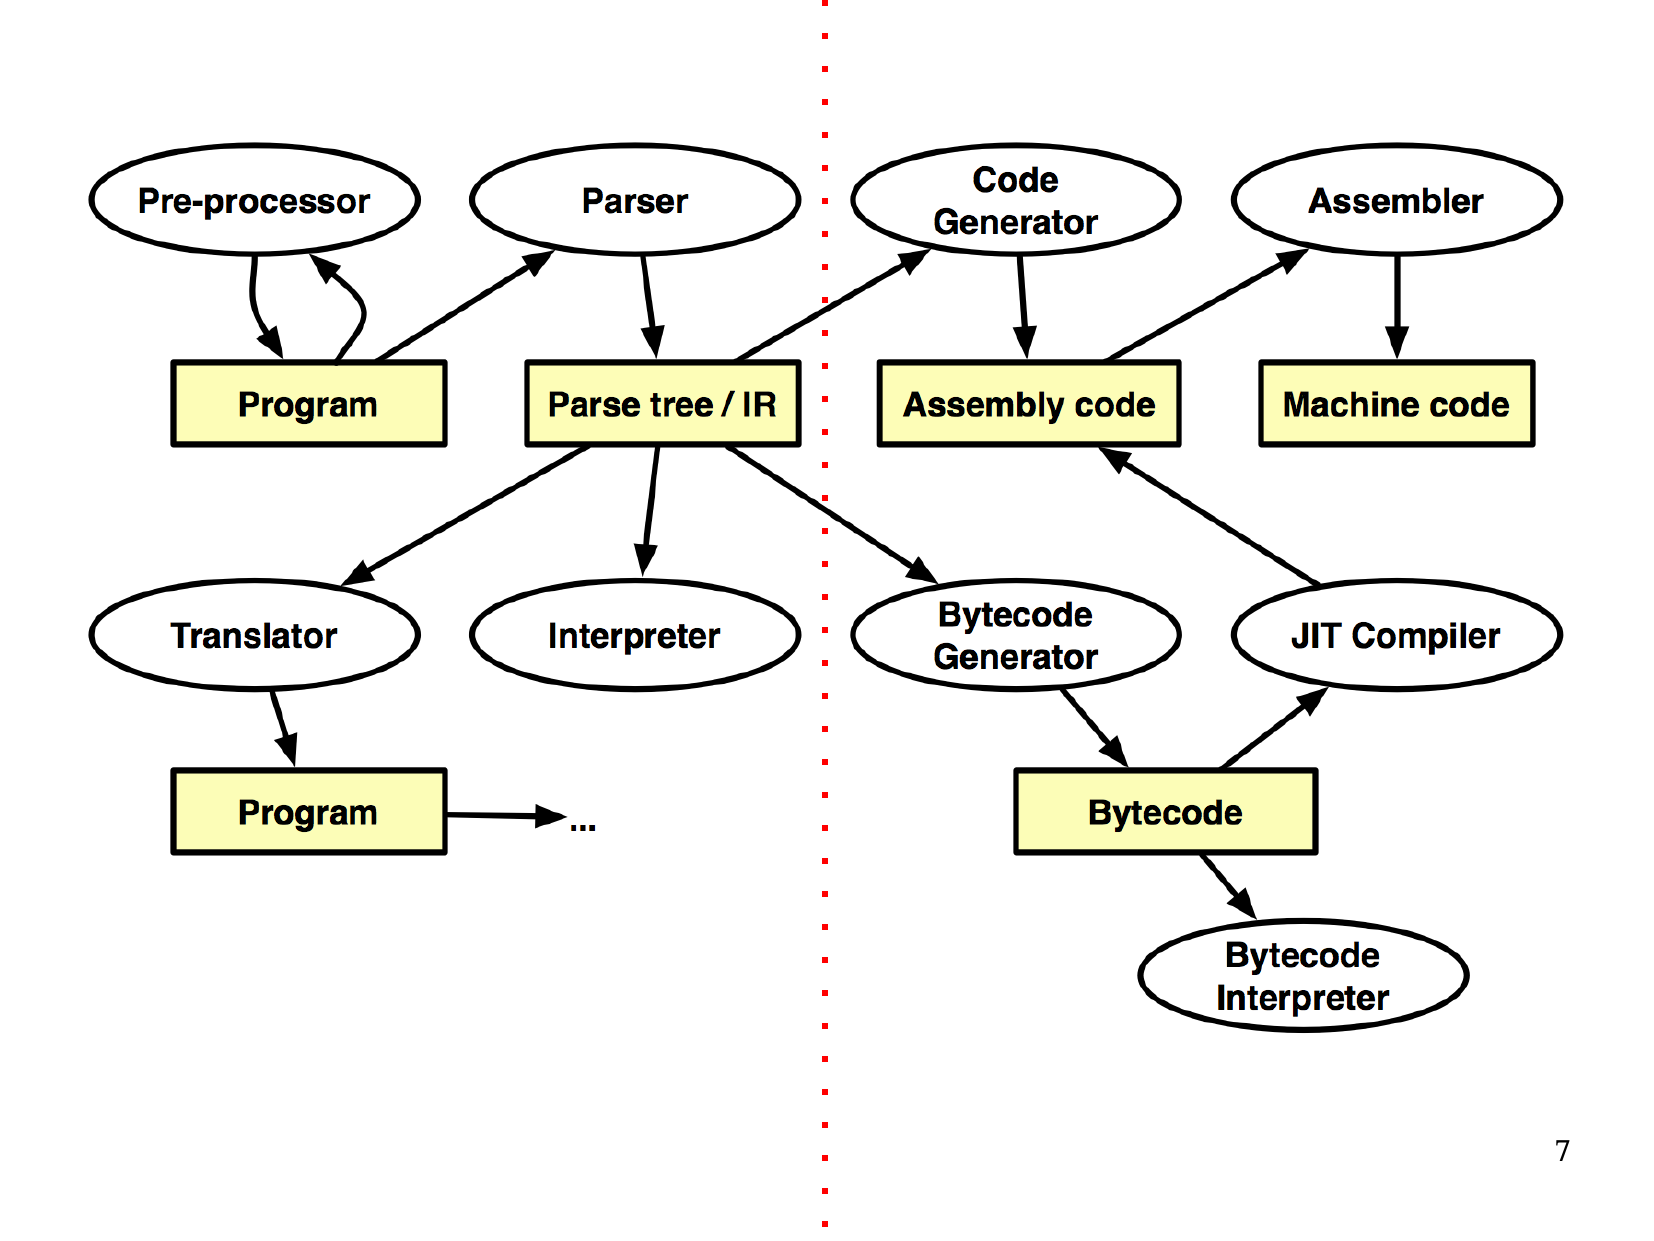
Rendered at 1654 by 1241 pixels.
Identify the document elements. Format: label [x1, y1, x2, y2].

picture [84, 137, 1565, 1034]
